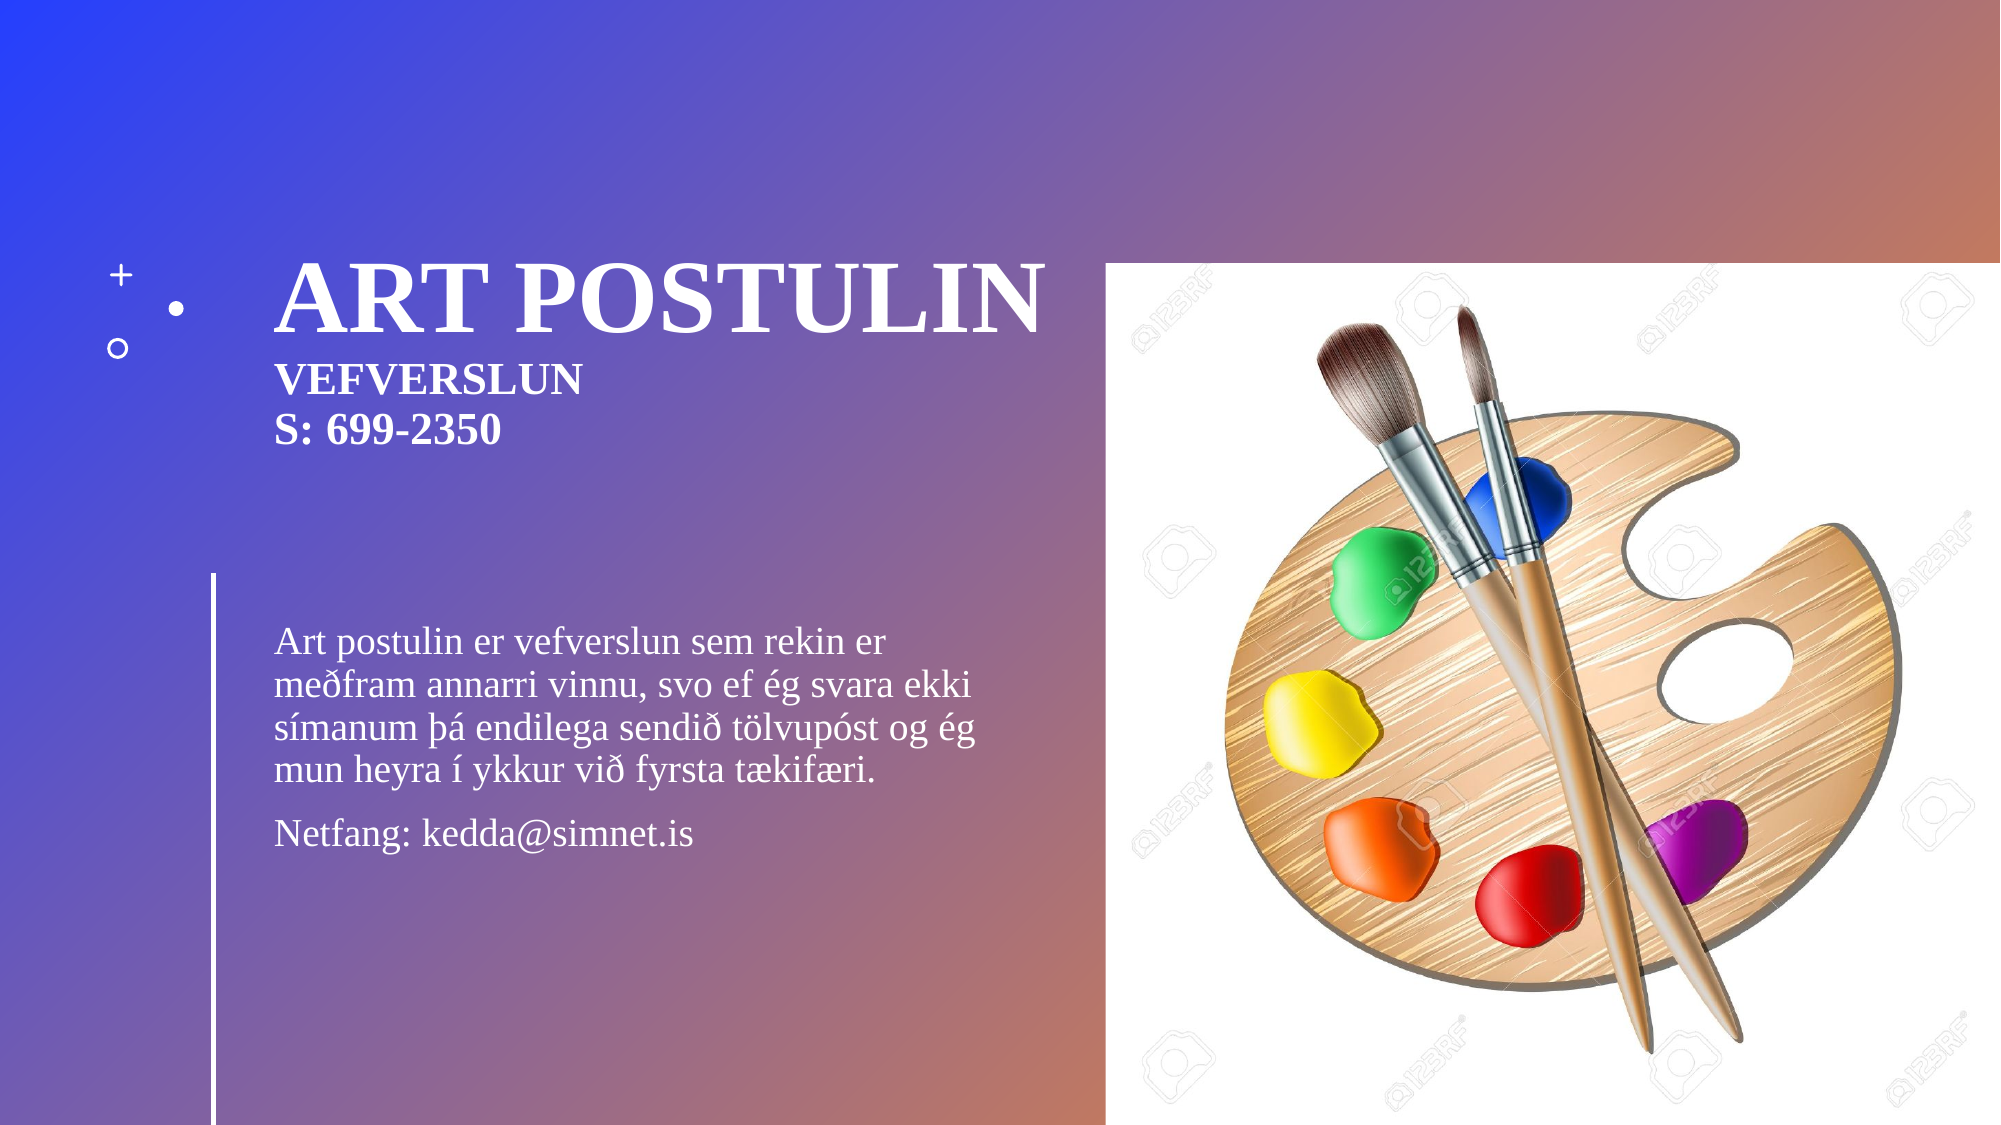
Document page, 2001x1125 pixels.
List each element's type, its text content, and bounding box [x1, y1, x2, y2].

picture [1105, 263, 2000, 1125]
title Art Postulin vefverslun S: 699-2350 [258, 117, 1114, 700]
text_box [0, 0, 2000, 1125]
subtitle Art postulin er vefverslun sem rekin er meðfram annarri vinnu, svo ef ég svara ekki símanum þá endilega sendið tölvupóst og ég mun heyra í ykkur við fyrsta tækifæri. Netfang: kedda@simnet.is [258, 613, 1000, 917]
